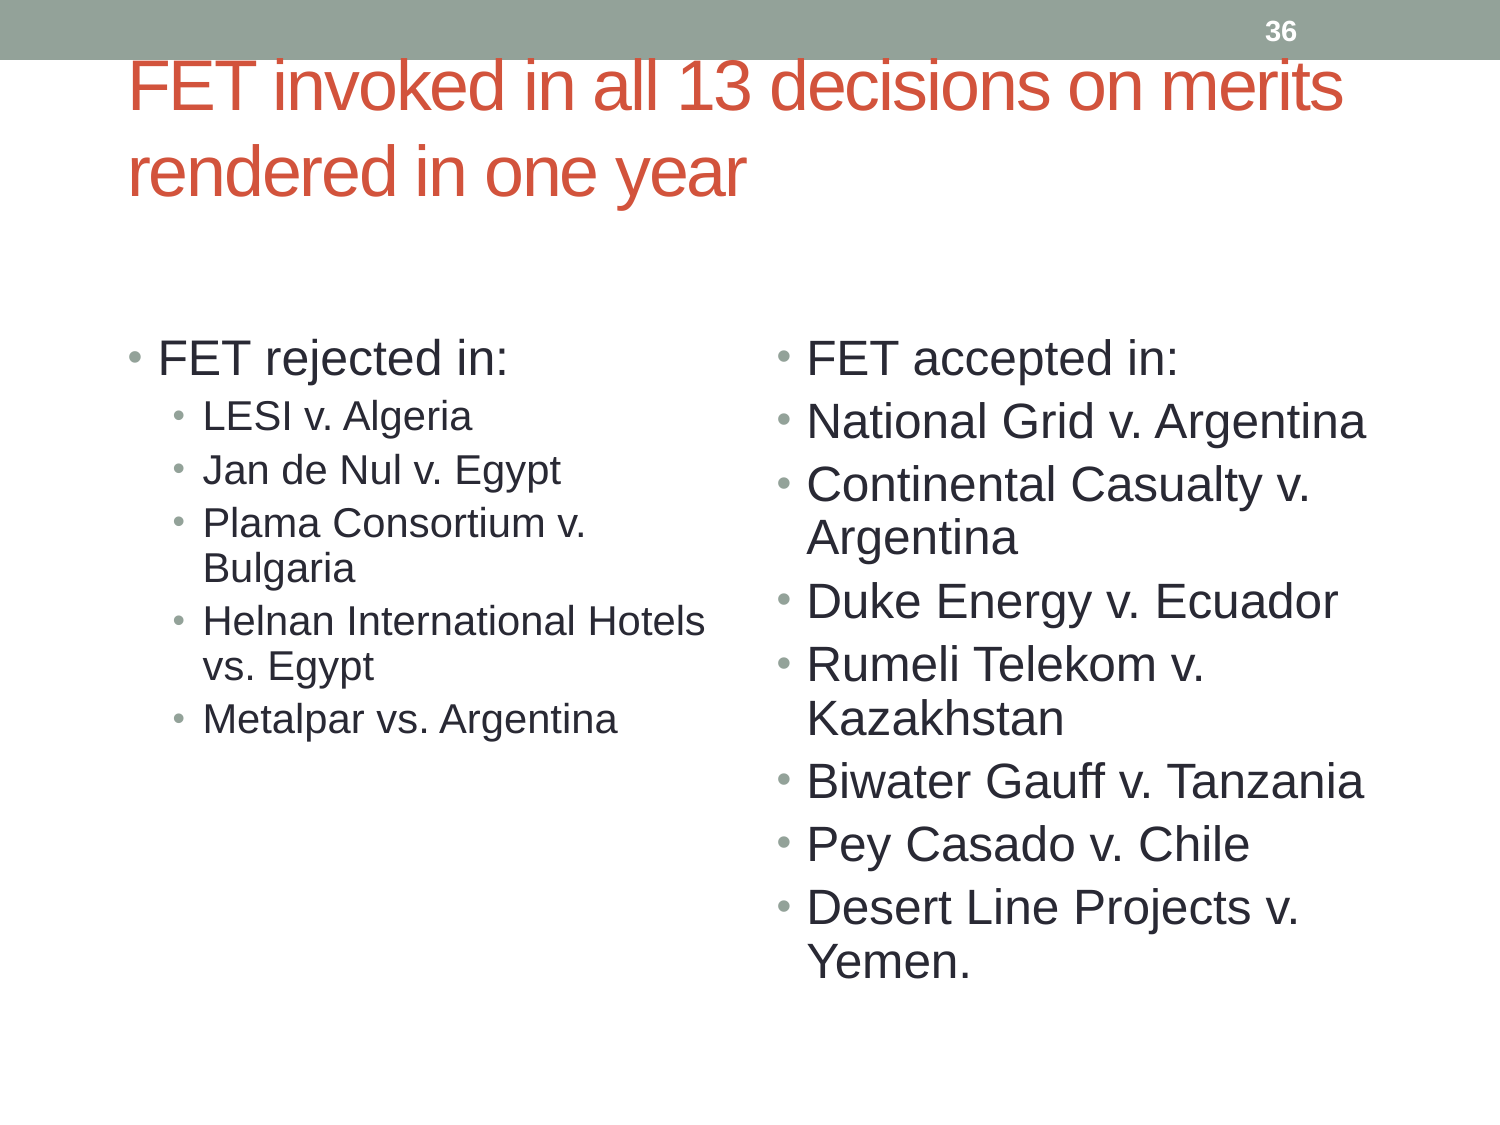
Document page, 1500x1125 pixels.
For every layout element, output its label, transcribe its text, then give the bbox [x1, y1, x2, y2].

list FET rejected in: LESI v. Algeria Jan de Nul v. Egypt Plama Consortium v. Bulgaria Helnan International Hotels vs. Egypt Metalpar vs. Argentina [112, 324, 739, 1000]
title FET invoked in all 13 decisions on merits rendered in one year [112, 31, 1388, 219]
list FET accepted in: National Grid v. Argentina Continental Casualty v. Argentina Duke Energy v. Ecuador Rumeli Telekom v. Kazakhstan Biwater Gauff v. Tanzania Pey Casado v. Chile Desert Line Projects v. Yemen. [761, 324, 1388, 1000]
slide_number <編號> [1250, 3, 1425, 57]
